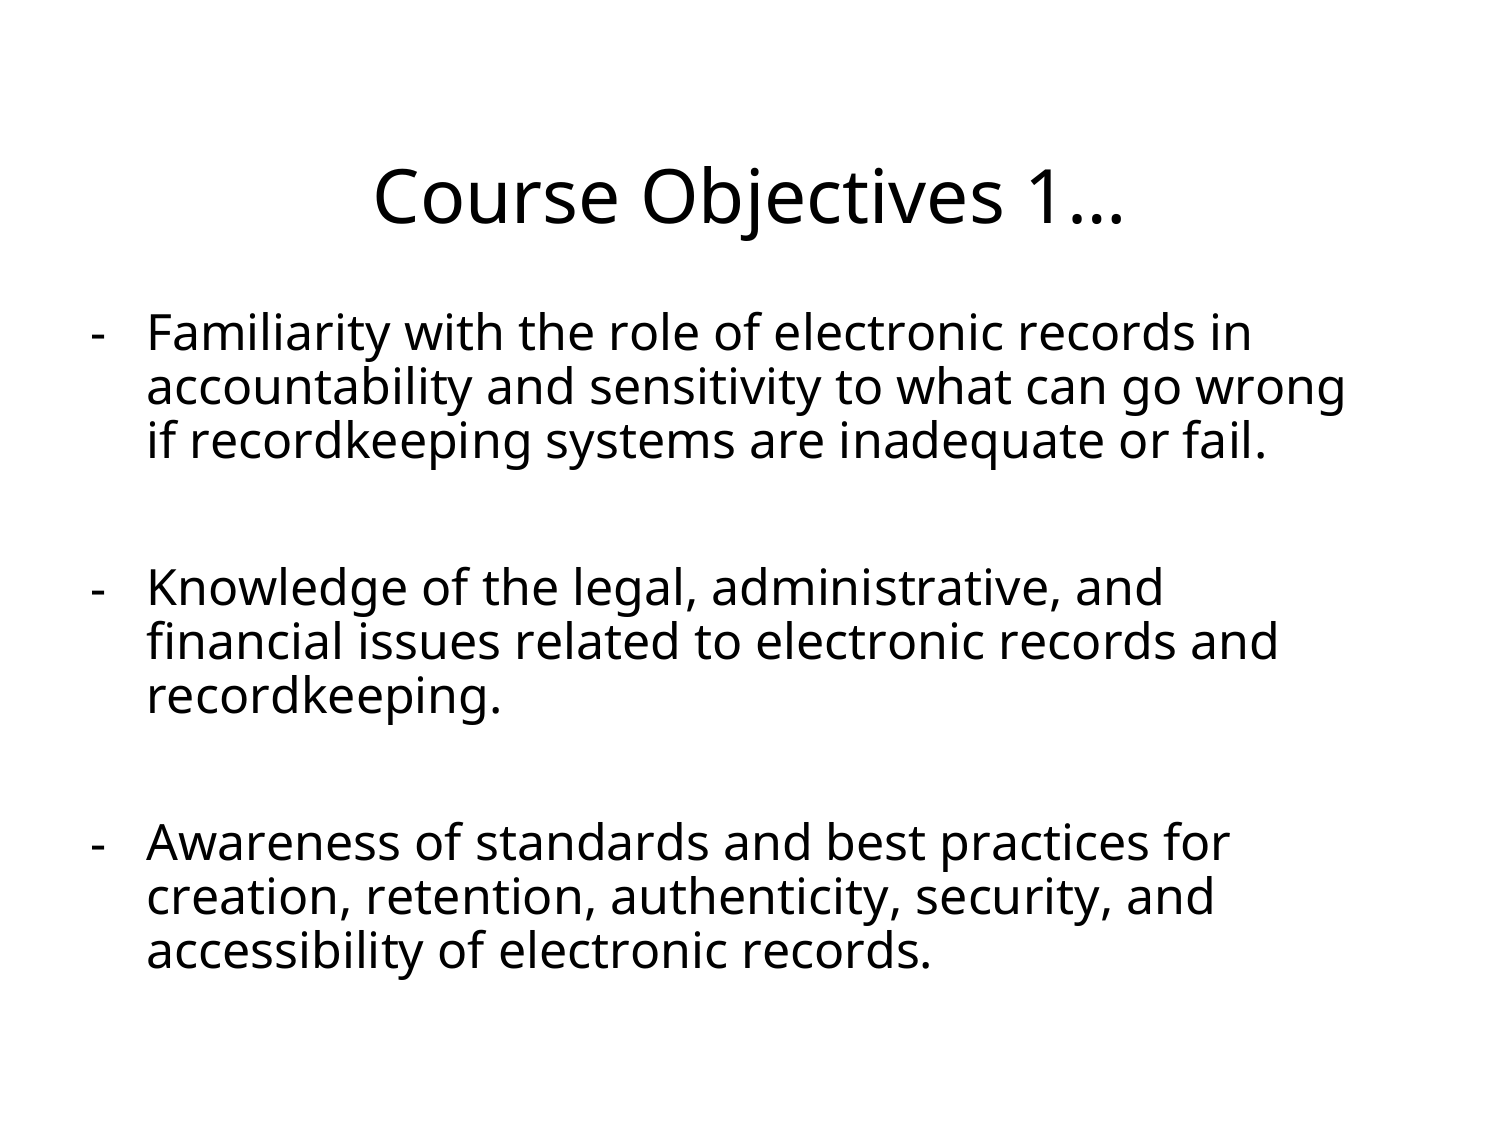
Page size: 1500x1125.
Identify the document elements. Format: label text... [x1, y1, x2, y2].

title Course Objectives 1… [112, 99, 1388, 288]
list Familiarity with the role of electronic records in accountability and sensitivity to what can go wrong if recordkeeping systems are inadequate or fail. Knowledge of the legal, administrative, and financial issues related to electronic records and recordkeeping. Awareness of standards and best practices for creation, retention, authenticity, security, and accessibility of electronic records. [74, 299, 1388, 1044]
